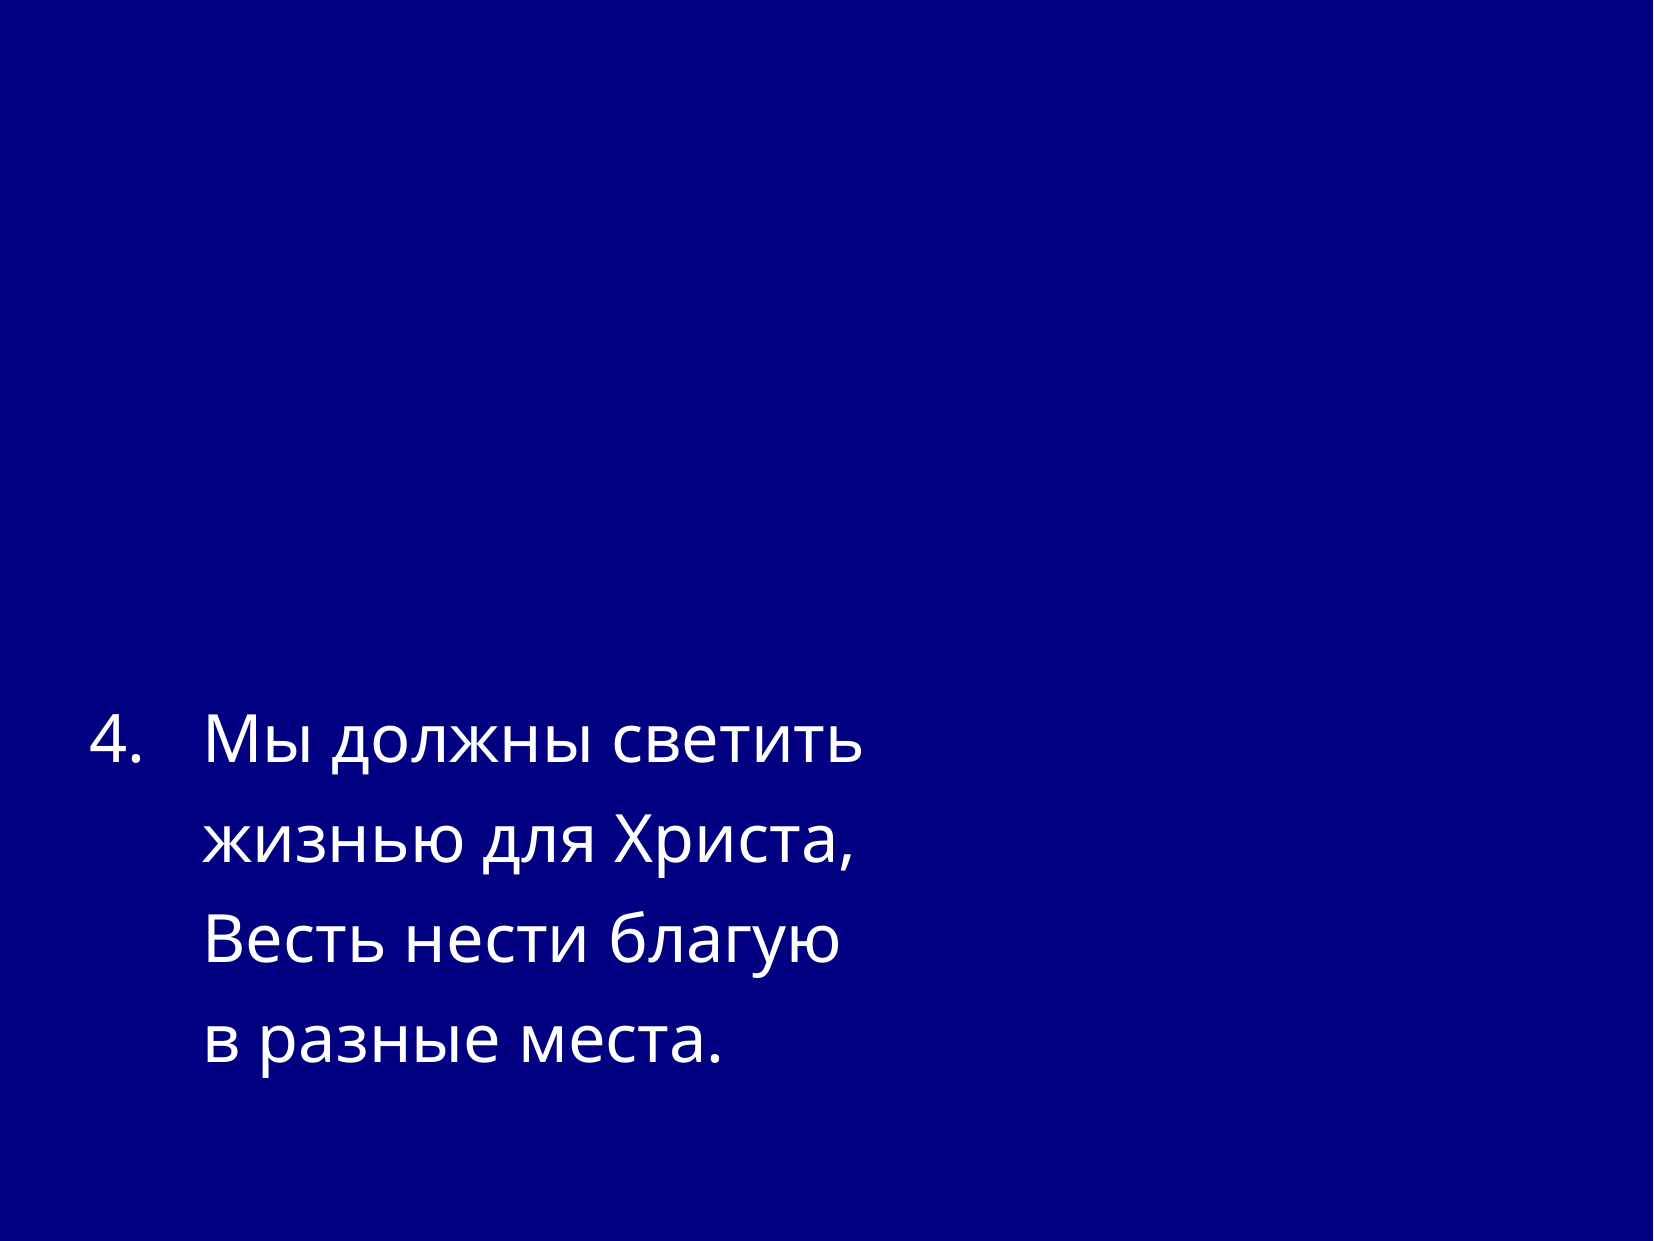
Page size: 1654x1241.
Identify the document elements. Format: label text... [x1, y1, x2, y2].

text_box 4. Мы должны светить жизнью для Христа, Весть нести благую в разные места. [75, 675, 1576, 1163]
